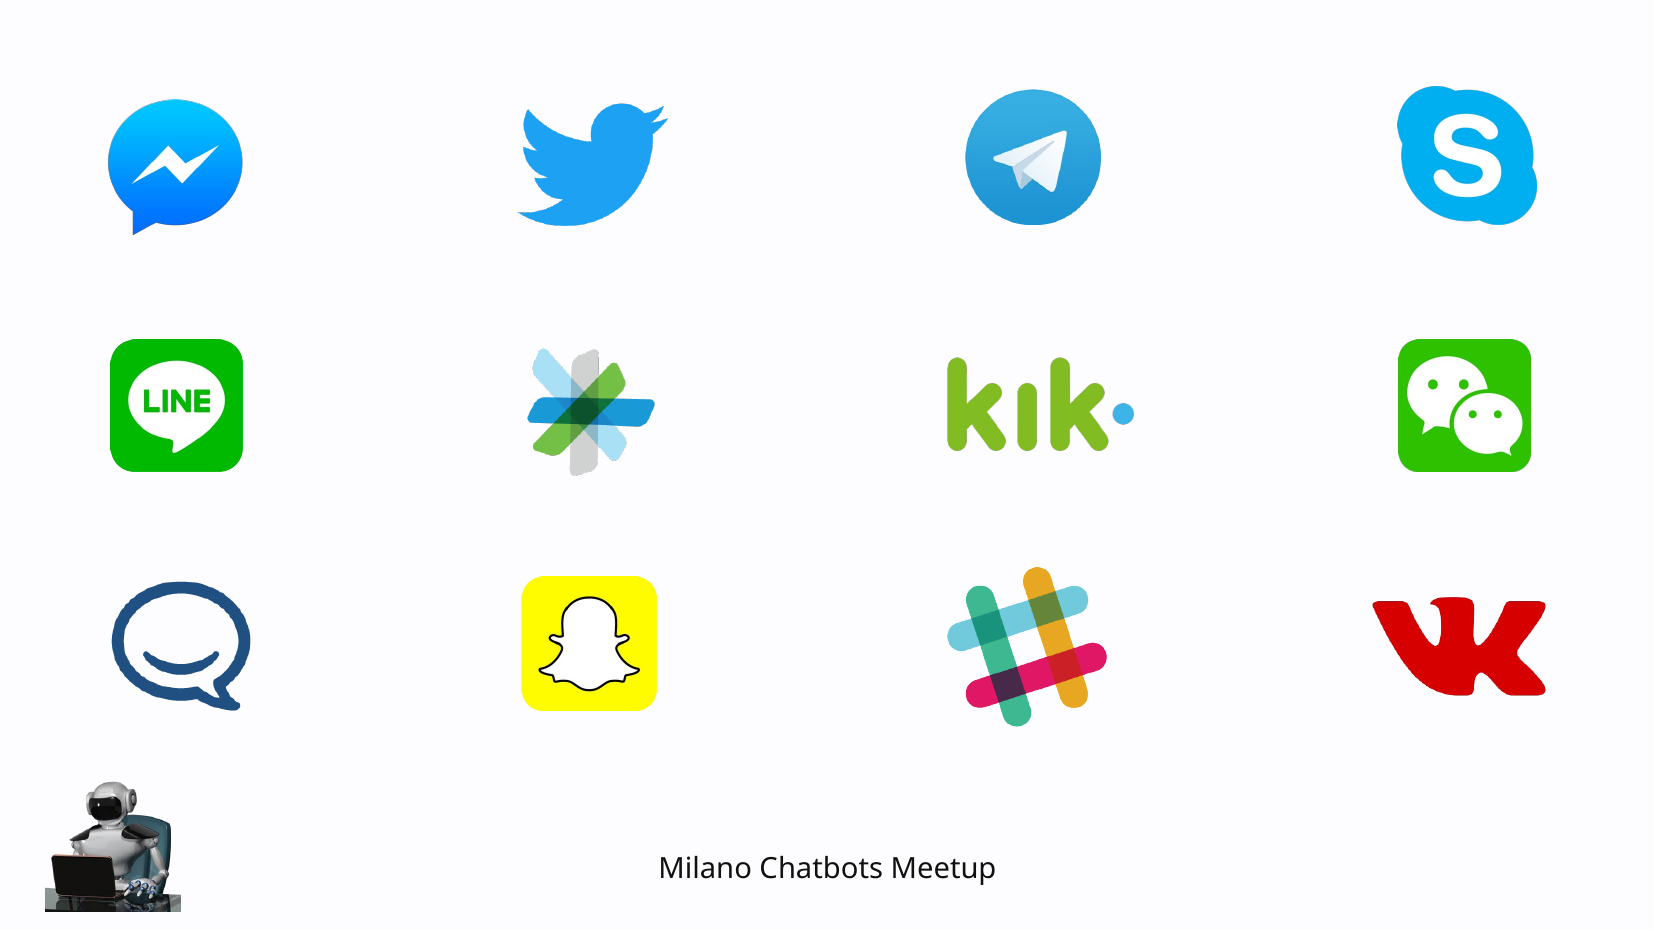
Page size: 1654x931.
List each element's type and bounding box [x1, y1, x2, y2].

picture [965, 89, 1101, 226]
picture [45, 777, 181, 912]
picture [511, 336, 657, 482]
picture [107, 99, 243, 235]
picture [1397, 86, 1427, 119]
picture [1398, 339, 1531, 472]
picture [1434, 114, 1501, 197]
picture [521, 576, 657, 711]
picture [109, 572, 261, 718]
picture [1445, 86, 1537, 176]
picture [472, 44, 713, 286]
picture [1397, 131, 1537, 226]
picture [1323, 509, 1594, 781]
picture [926, 336, 1155, 472]
picture [863, 483, 1190, 811]
picture [110, 339, 243, 472]
